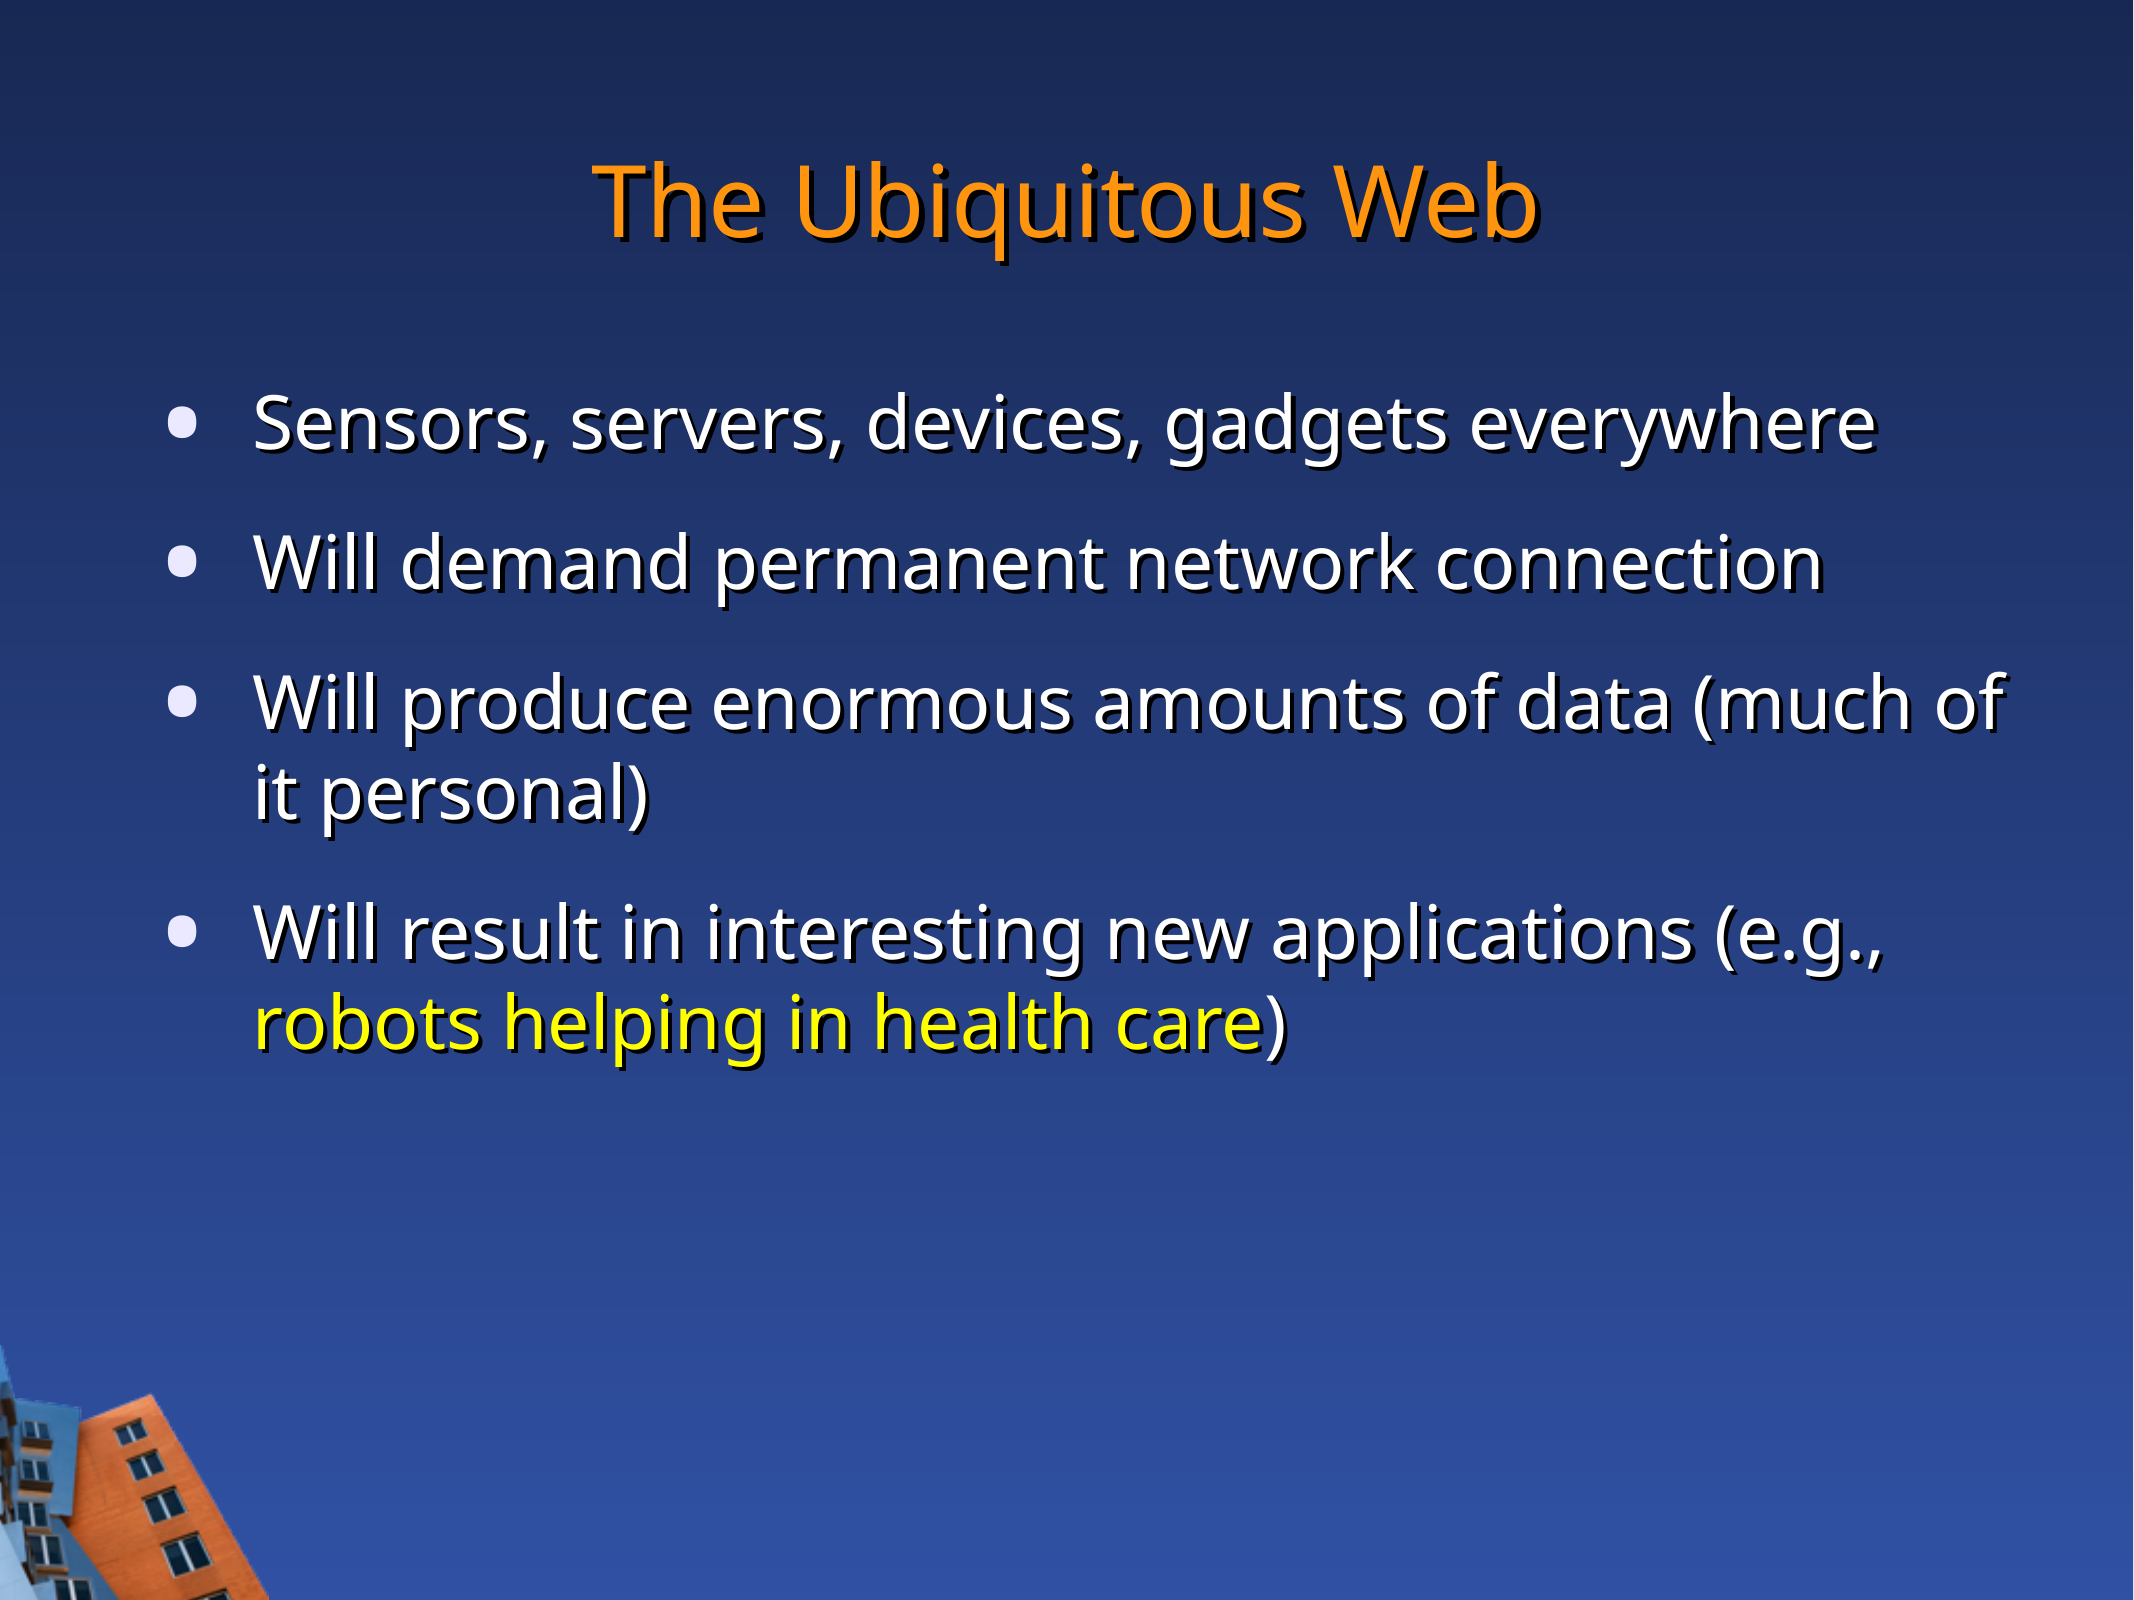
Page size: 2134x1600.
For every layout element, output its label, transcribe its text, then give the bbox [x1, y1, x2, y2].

list Sensors, servers, devices, gadgets everywhere Will demand permanent network connection Will produce enormous amounts of data (much of it personal) Will result in interesting new applications (e.g., robots helping in health care) [106, 374, 2027, 1416]
title The Ubiquitous Web [106, 71, 2027, 324]
picture [0, 1345, 269, 1600]
